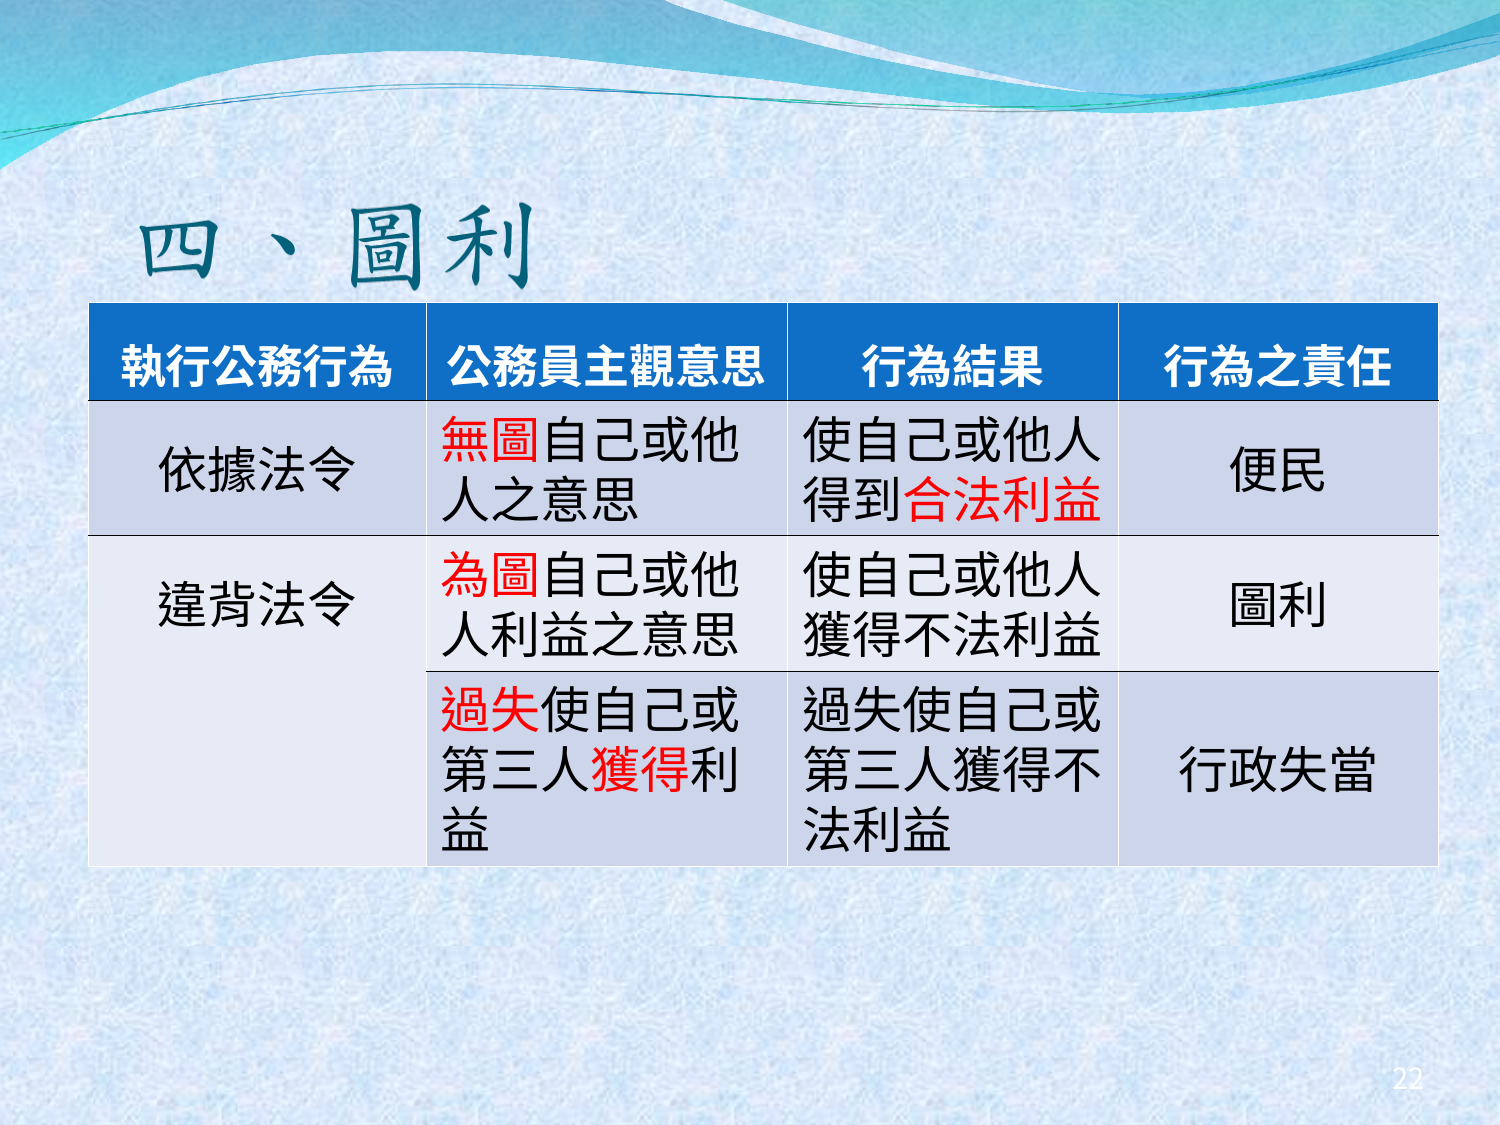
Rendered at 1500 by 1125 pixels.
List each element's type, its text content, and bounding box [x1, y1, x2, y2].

table_header 行為結果 [788, 303, 1118, 400]
table_cell 過失使自己或第三人獲得利益 [427, 672, 787, 866]
table_header 公務員主觀意思 [427, 303, 787, 400]
table_cell 違背法令 [89, 536, 426, 866]
table_cell 依據法令 [89, 401, 426, 535]
table_cell 無圖自己或他人之意思 [427, 401, 787, 535]
table_cell 使自己或他人獲得不法利益 [788, 536, 1118, 671]
table_cell 便民 [1119, 401, 1438, 535]
table_cell 使自己或他人得到合法利益 [788, 401, 1118, 535]
text_box <編號> [1299, 1042, 1426, 1103]
table_header 執行公務行為 [89, 303, 426, 400]
table_cell 行政失當 [1119, 672, 1438, 866]
table_cell 圖利 [1119, 536, 1438, 671]
table_cell 為圖自己或他人利益之意思 [427, 536, 787, 671]
table_header 行為之責任 [1119, 303, 1438, 400]
table_cell 過失使自己或第三人獲得不法利益 [788, 672, 1118, 866]
picture [0, 0, 1500, 1125]
